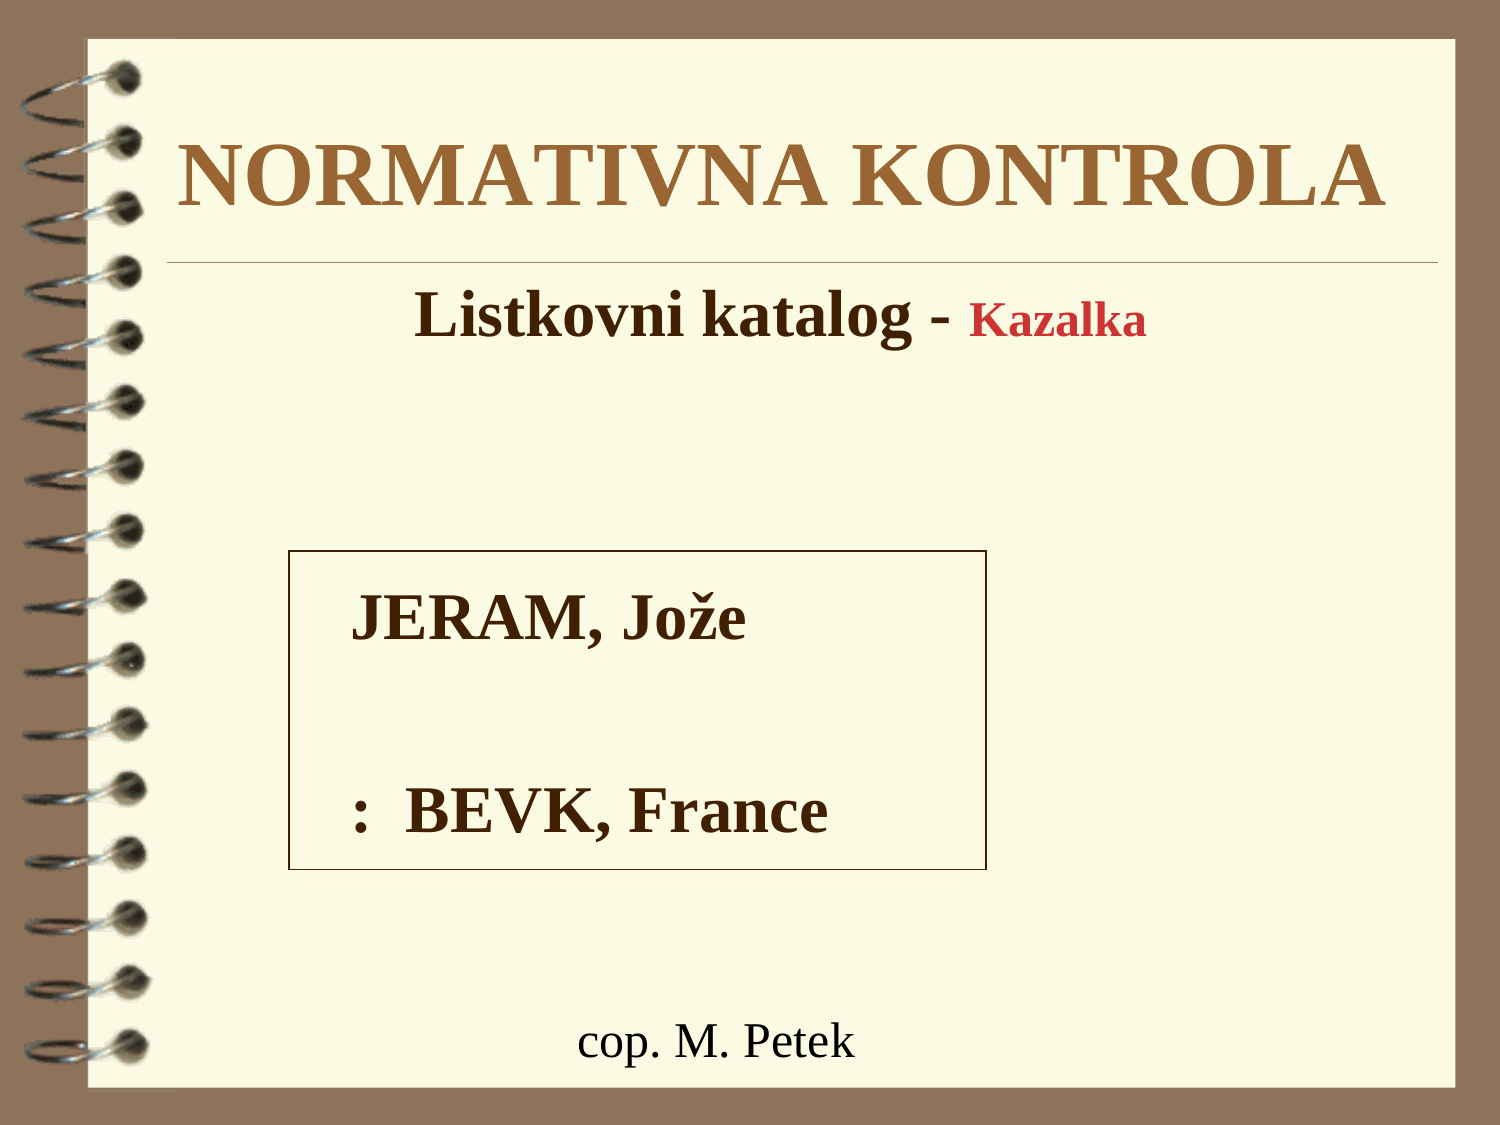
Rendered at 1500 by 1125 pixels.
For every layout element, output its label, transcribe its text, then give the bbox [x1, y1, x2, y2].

text_box Listkovni katalog - Kazalka [162, 262, 1400, 418]
picture [0, 0, 175, 1125]
list JERAM, Jože : BEVK, France [218, 467, 1400, 1035]
title NORMATIVNA KONTROLA [162, 74, 1438, 263]
